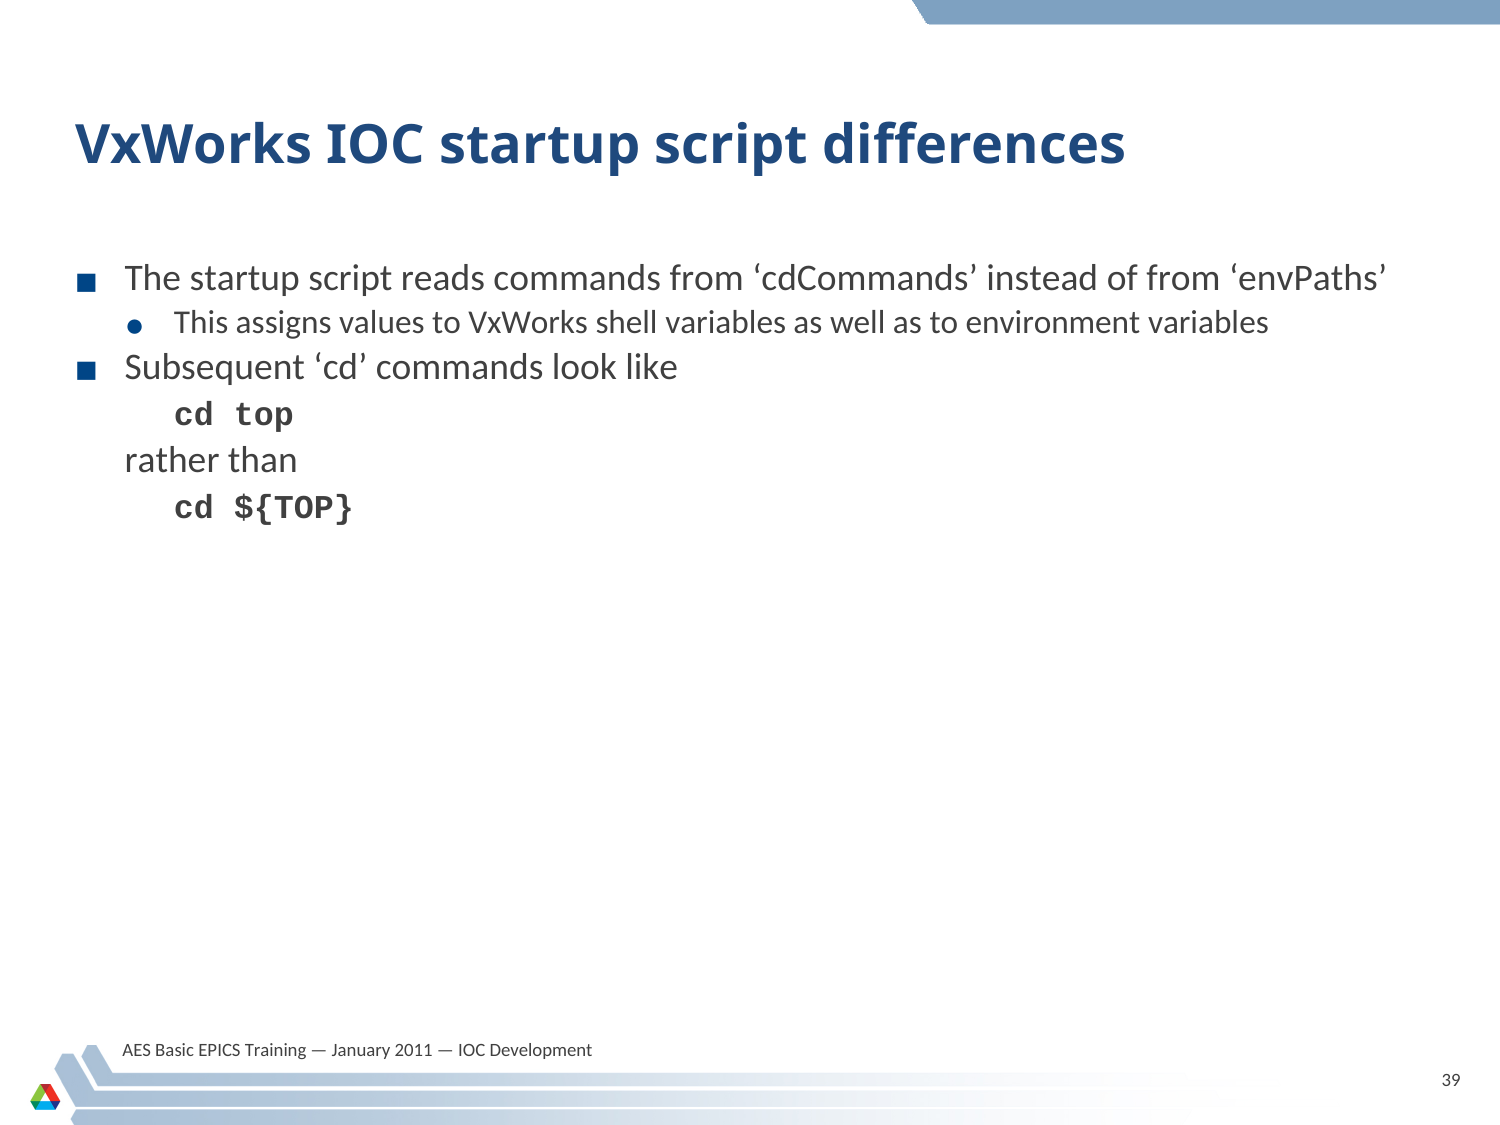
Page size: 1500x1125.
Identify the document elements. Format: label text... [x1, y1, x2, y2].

picture [0, 1037, 1500, 1125]
title VxWorks IOC startup script differences [75, 111, 1426, 175]
picture [0, 0, 1500, 26]
list The startup script reads commands from ‘cdCommands’ instead of from ‘envPaths’ This assigns values to VxWorks shell variables as well as to environment variables Subsequent ‘cd’ commands look like cd top rather than cd ${TOP} [75, 262, 1426, 633]
